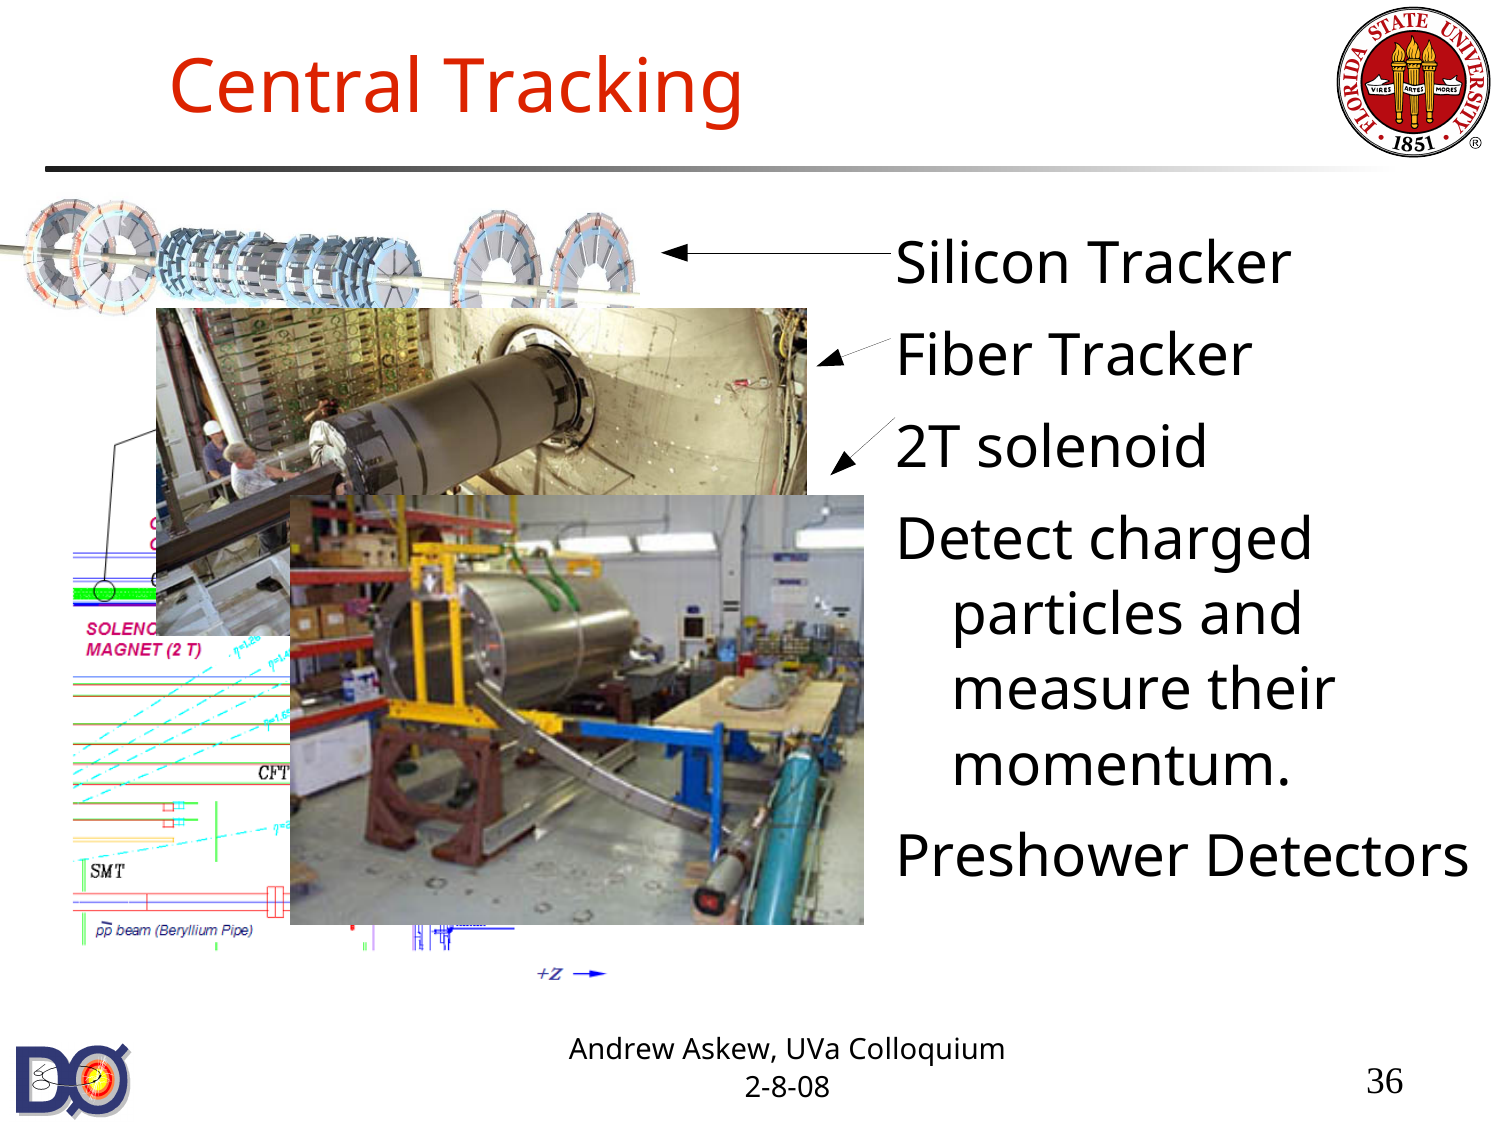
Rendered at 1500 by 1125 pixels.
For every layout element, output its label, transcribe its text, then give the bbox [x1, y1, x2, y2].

picture [1335, 5, 1492, 159]
list Silicon Tracker Fiber Tracker 2T solenoid Detect charged particles and measure their momentum. Preshower Detectors [895, 223, 1500, 1007]
picture [0, 180, 864, 996]
picture [9, 1042, 134, 1122]
title Central Tracking [168, 29, 1313, 137]
